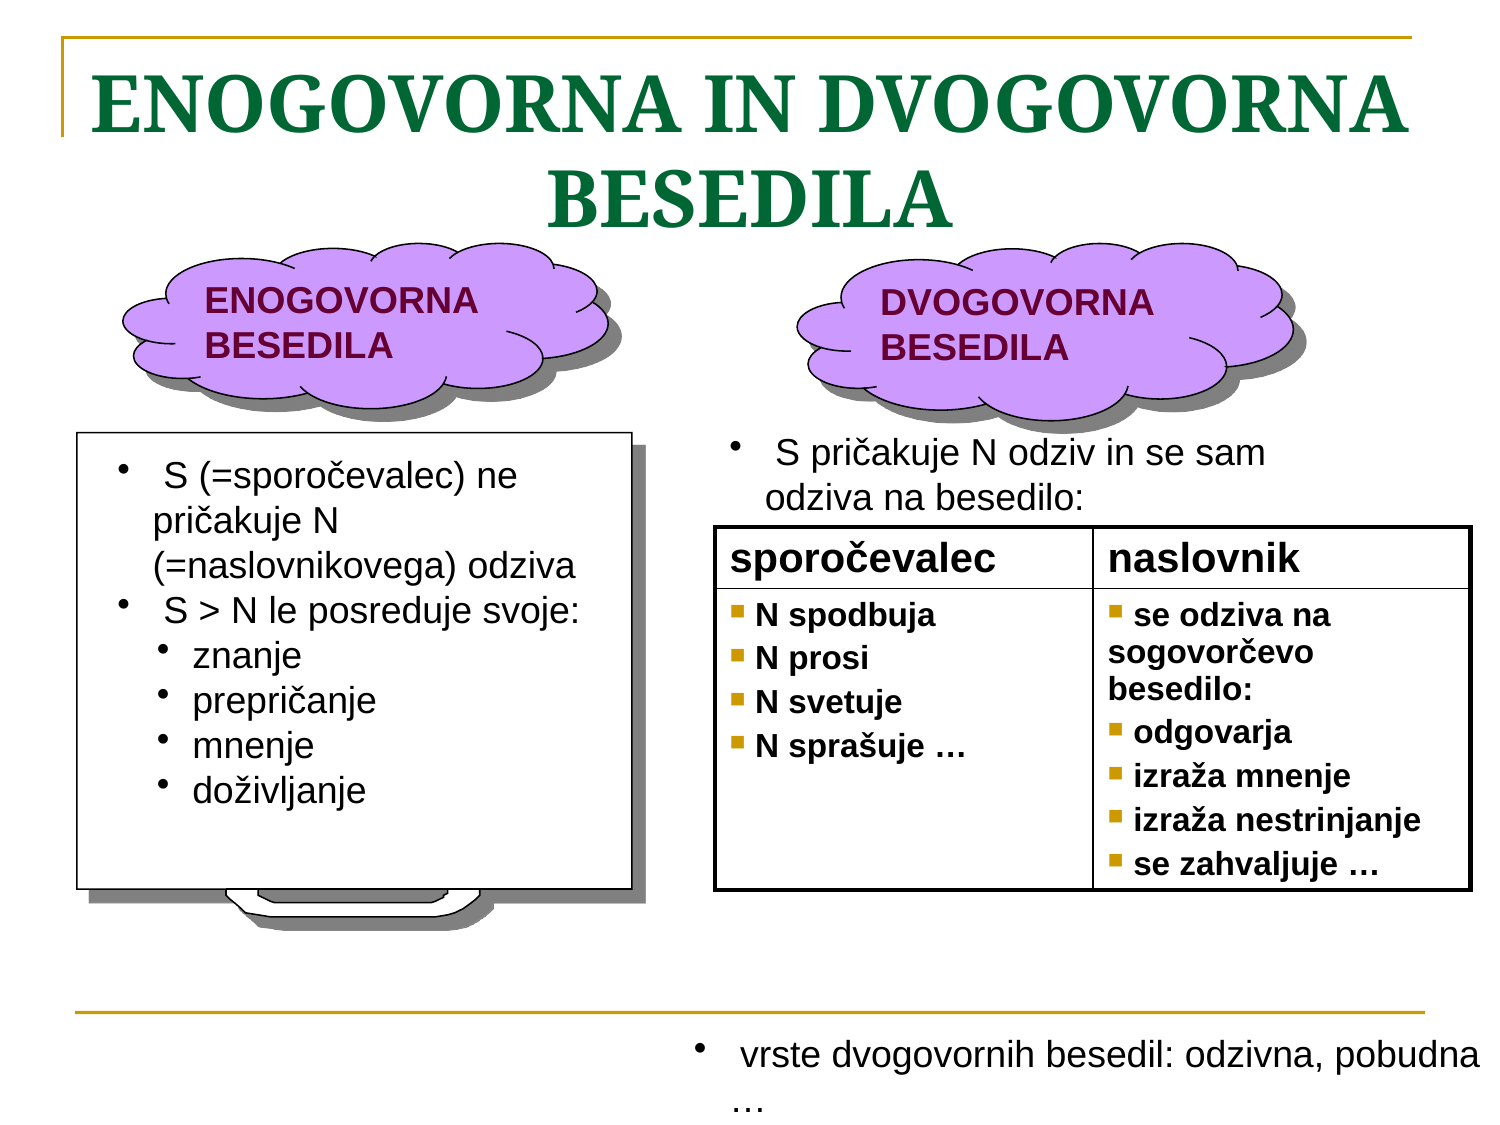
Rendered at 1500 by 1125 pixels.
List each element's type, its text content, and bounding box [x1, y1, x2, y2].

text_box S pričakuje N odziv in se sam odziva na besedilo: [714, 420, 1365, 526]
table_cell N spodbuja N prosi N svetuje N sprašuje … [717, 589, 1092, 888]
table_header sporočevalec [717, 529, 1092, 588]
text_box vrste dvogovornih besedil: odzivna, pobudna … [679, 1023, 1500, 1125]
text_box S (=sporočevalec) ne pričakuje N (=naslovnikovega) odziva S > N le posreduje svoje: znanje prepričanje mnenje doživljanje [76, 432, 632, 917]
text_box DVOGOVORNA BESEDILA [797, 243, 1294, 420]
title ENOGOVORNA IN DVOGOVORNA BESEDILA [75, 45, 1425, 233]
table_cell se odziva na sogovorčevo besedilo: odgovarja izraža mnenje izraža nestrinjanje se zahvaljuje … [1094, 589, 1468, 888]
text_box ENOGOVORNA BESEDILA [122, 243, 609, 409]
table_header naslovnik [1094, 529, 1468, 588]
